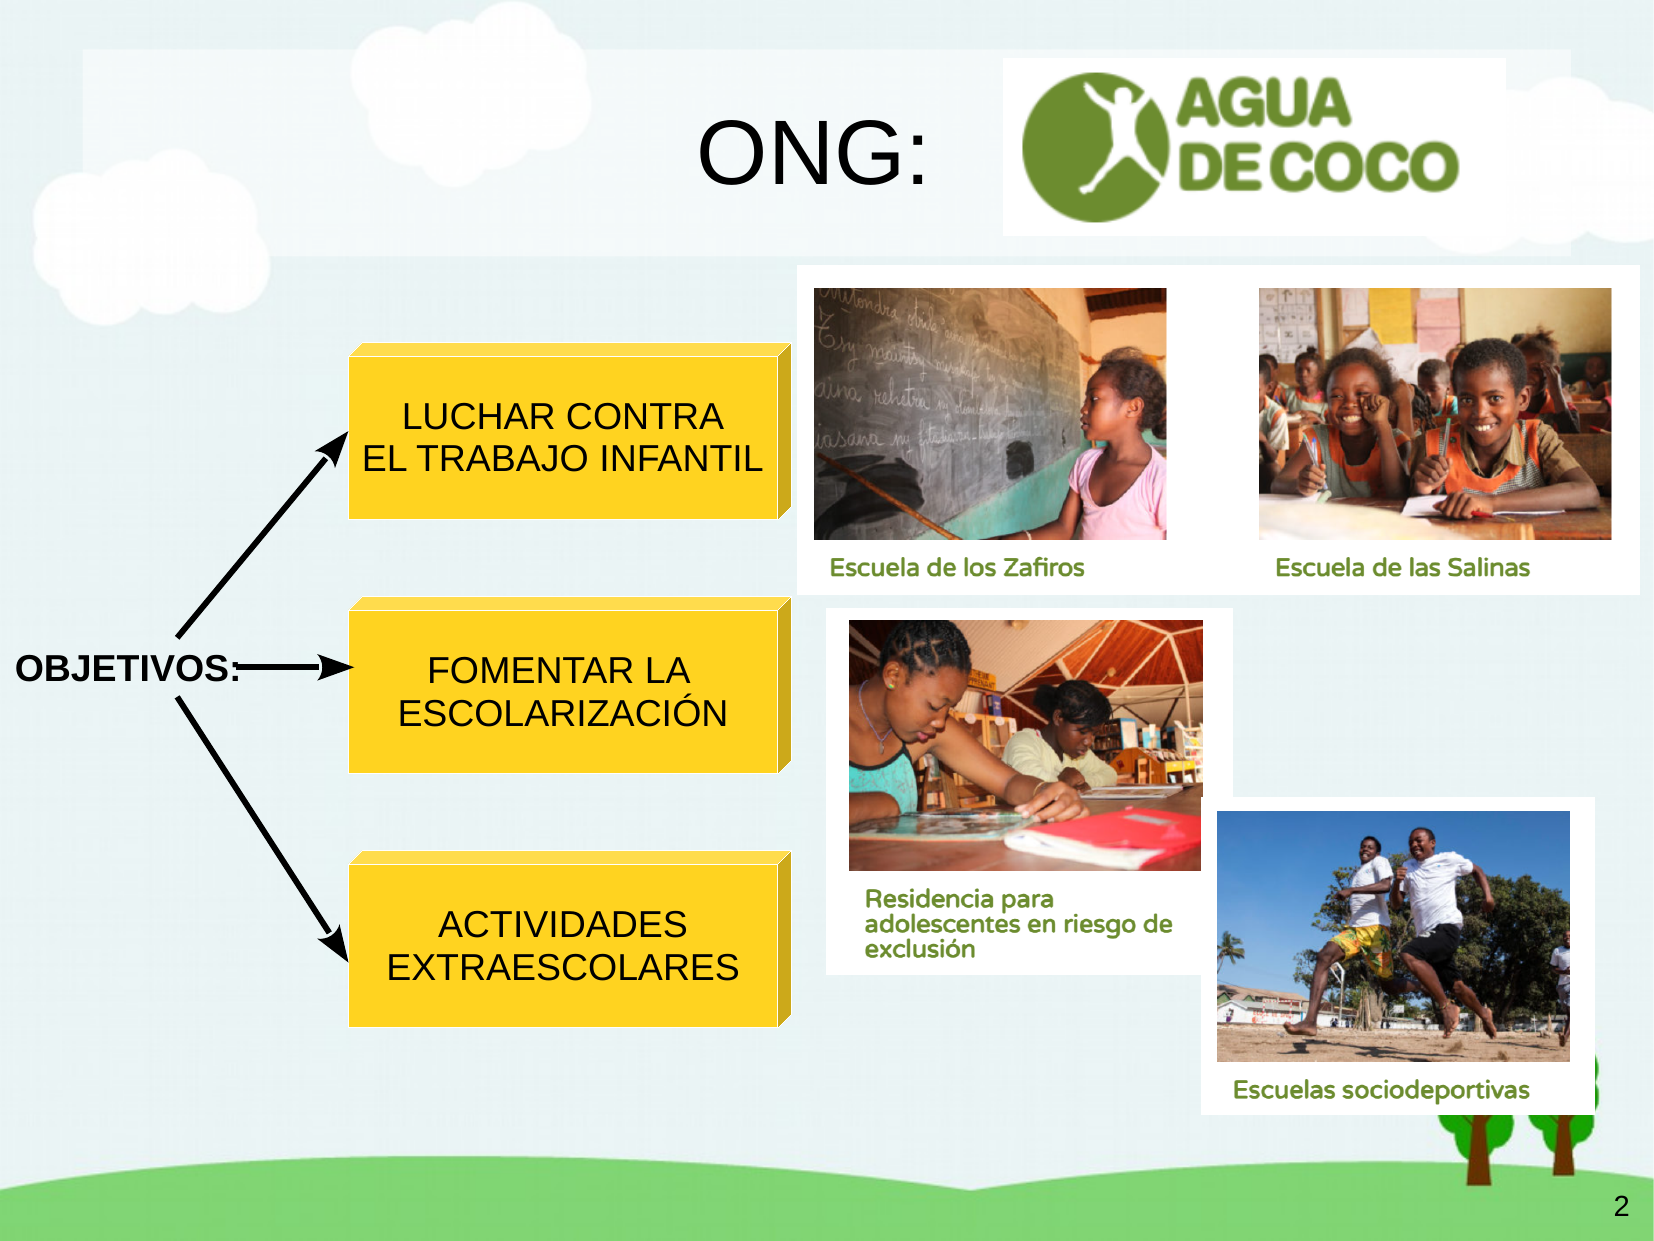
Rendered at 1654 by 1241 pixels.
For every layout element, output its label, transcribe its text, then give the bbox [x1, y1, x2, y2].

text_box ACTIVIDADES EXTRAESCOLARES [348, 865, 777, 1028]
text_box OBJETIVOS: [0, 640, 257, 697]
title ONG: [82, 49, 1571, 257]
text_box FOMENTAR LA ESCOLARIZACIÓN [348, 611, 777, 774]
picture [0, 0, 1654, 1241]
text_box LUCHAR CONTRA EL TRABAJO INFANTIL [348, 357, 777, 520]
